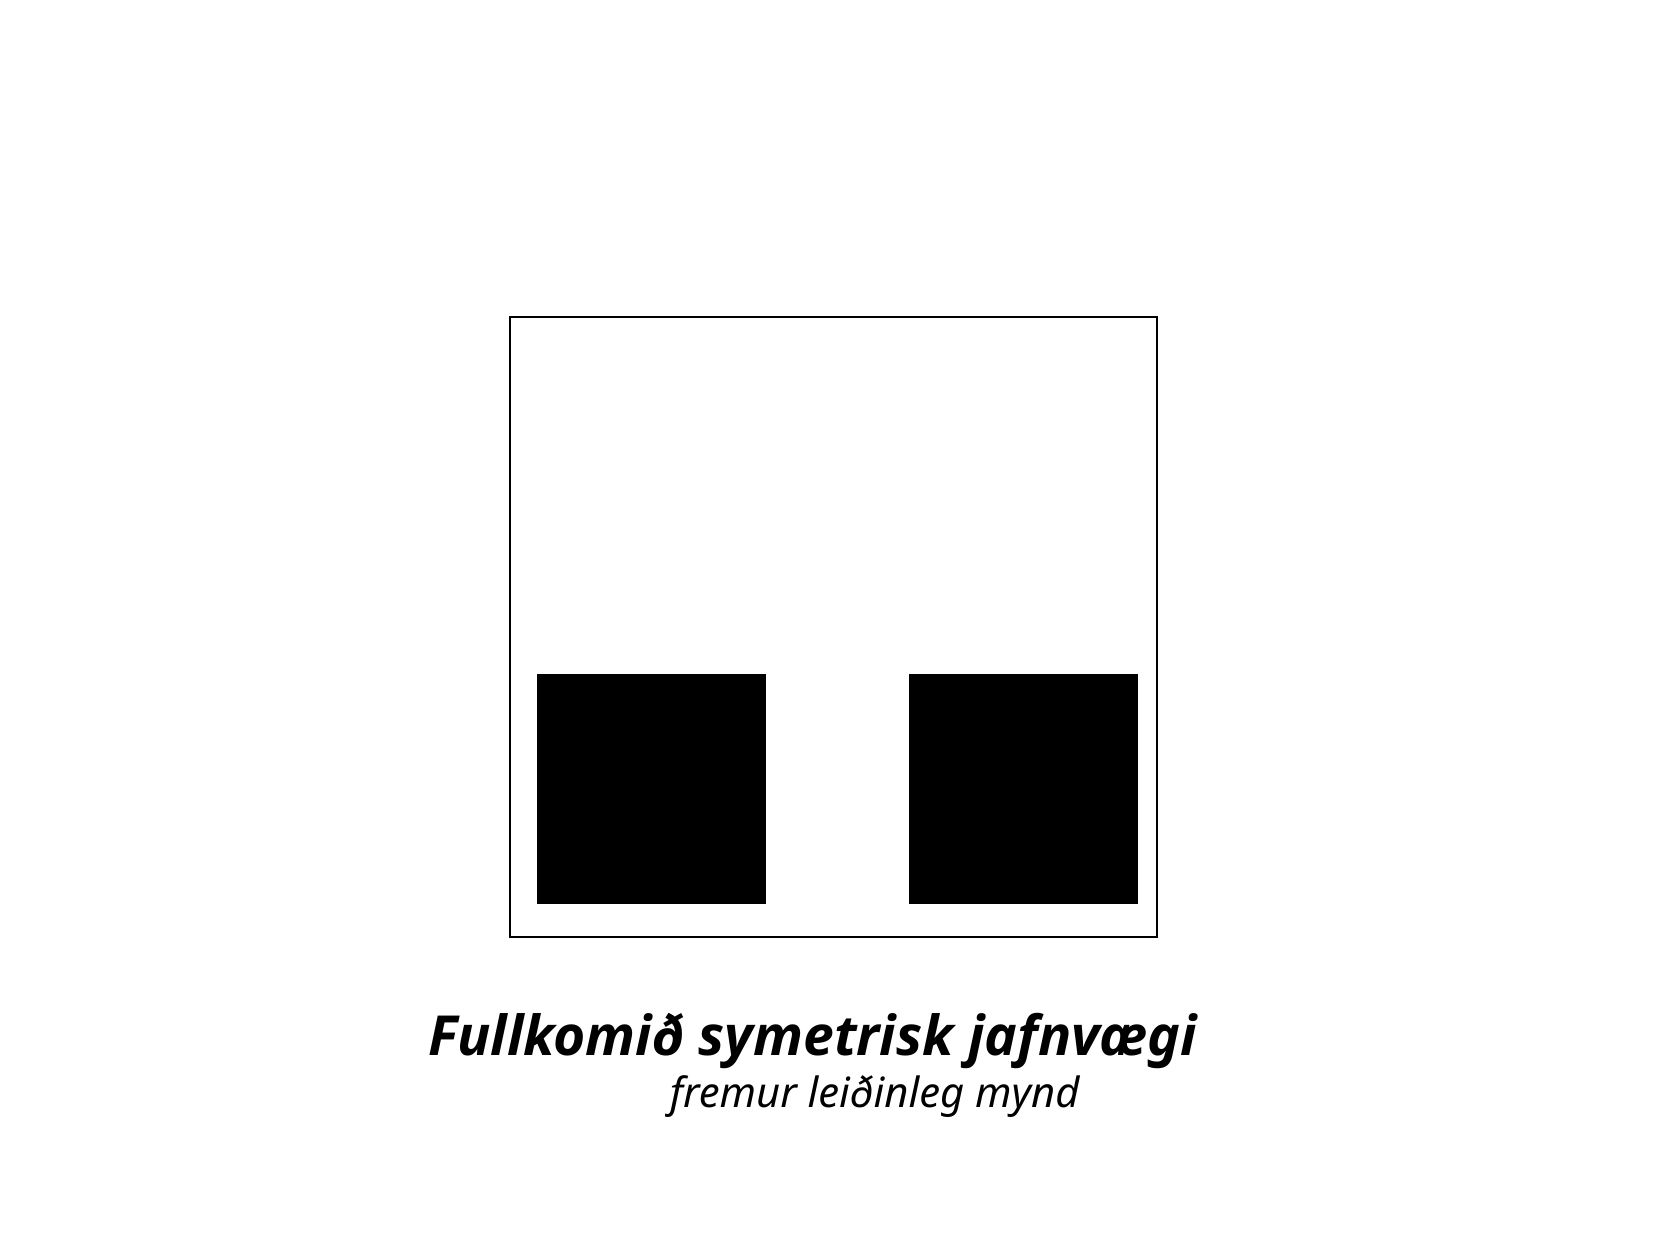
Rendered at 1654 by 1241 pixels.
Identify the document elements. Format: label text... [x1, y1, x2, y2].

text_box Fullkomið symetrisk jafnvægi fremur leiðinleg mynd [413, 992, 1337, 1124]
text_box [537, 675, 765, 903]
text_box [909, 675, 1137, 903]
